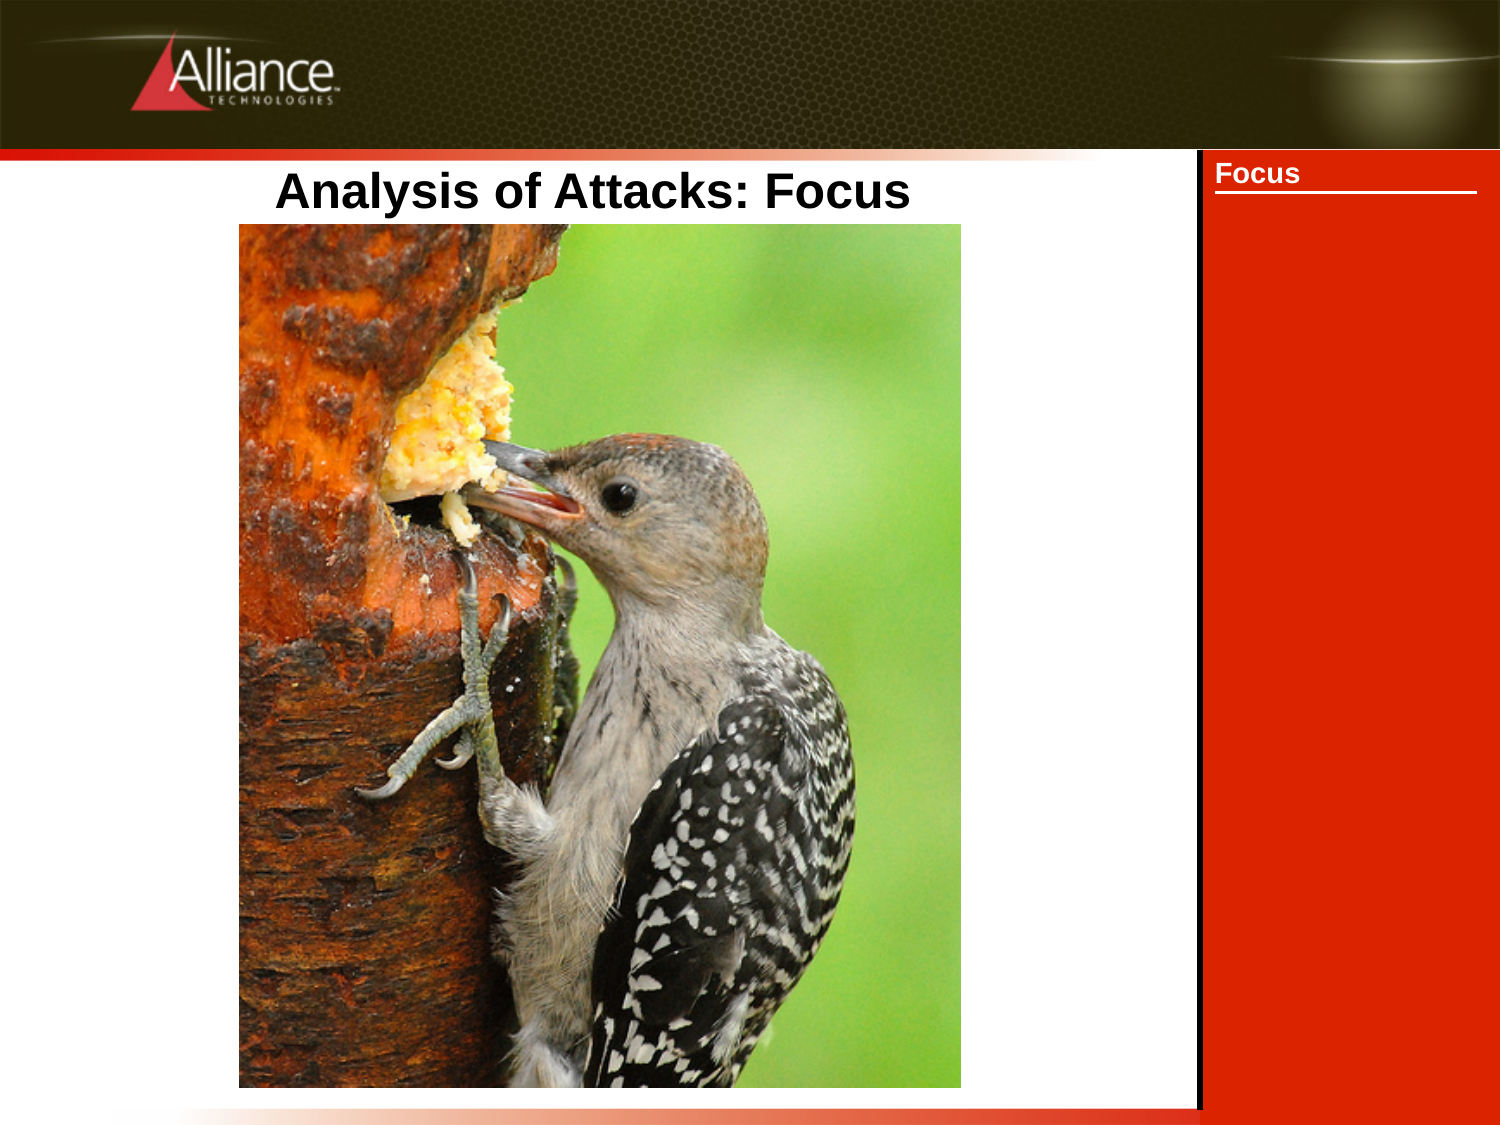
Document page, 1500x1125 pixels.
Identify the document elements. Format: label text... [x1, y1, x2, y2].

text_box Analysis of Attacks: Focus [0, 187, 1197, 1088]
picture [239, 224, 961, 1088]
text_box [1200, 149, 1500, 1125]
text_box Focus [1203, 149, 1316, 198]
picture [0, 0, 1500, 161]
picture [114, 1109, 1200, 1125]
